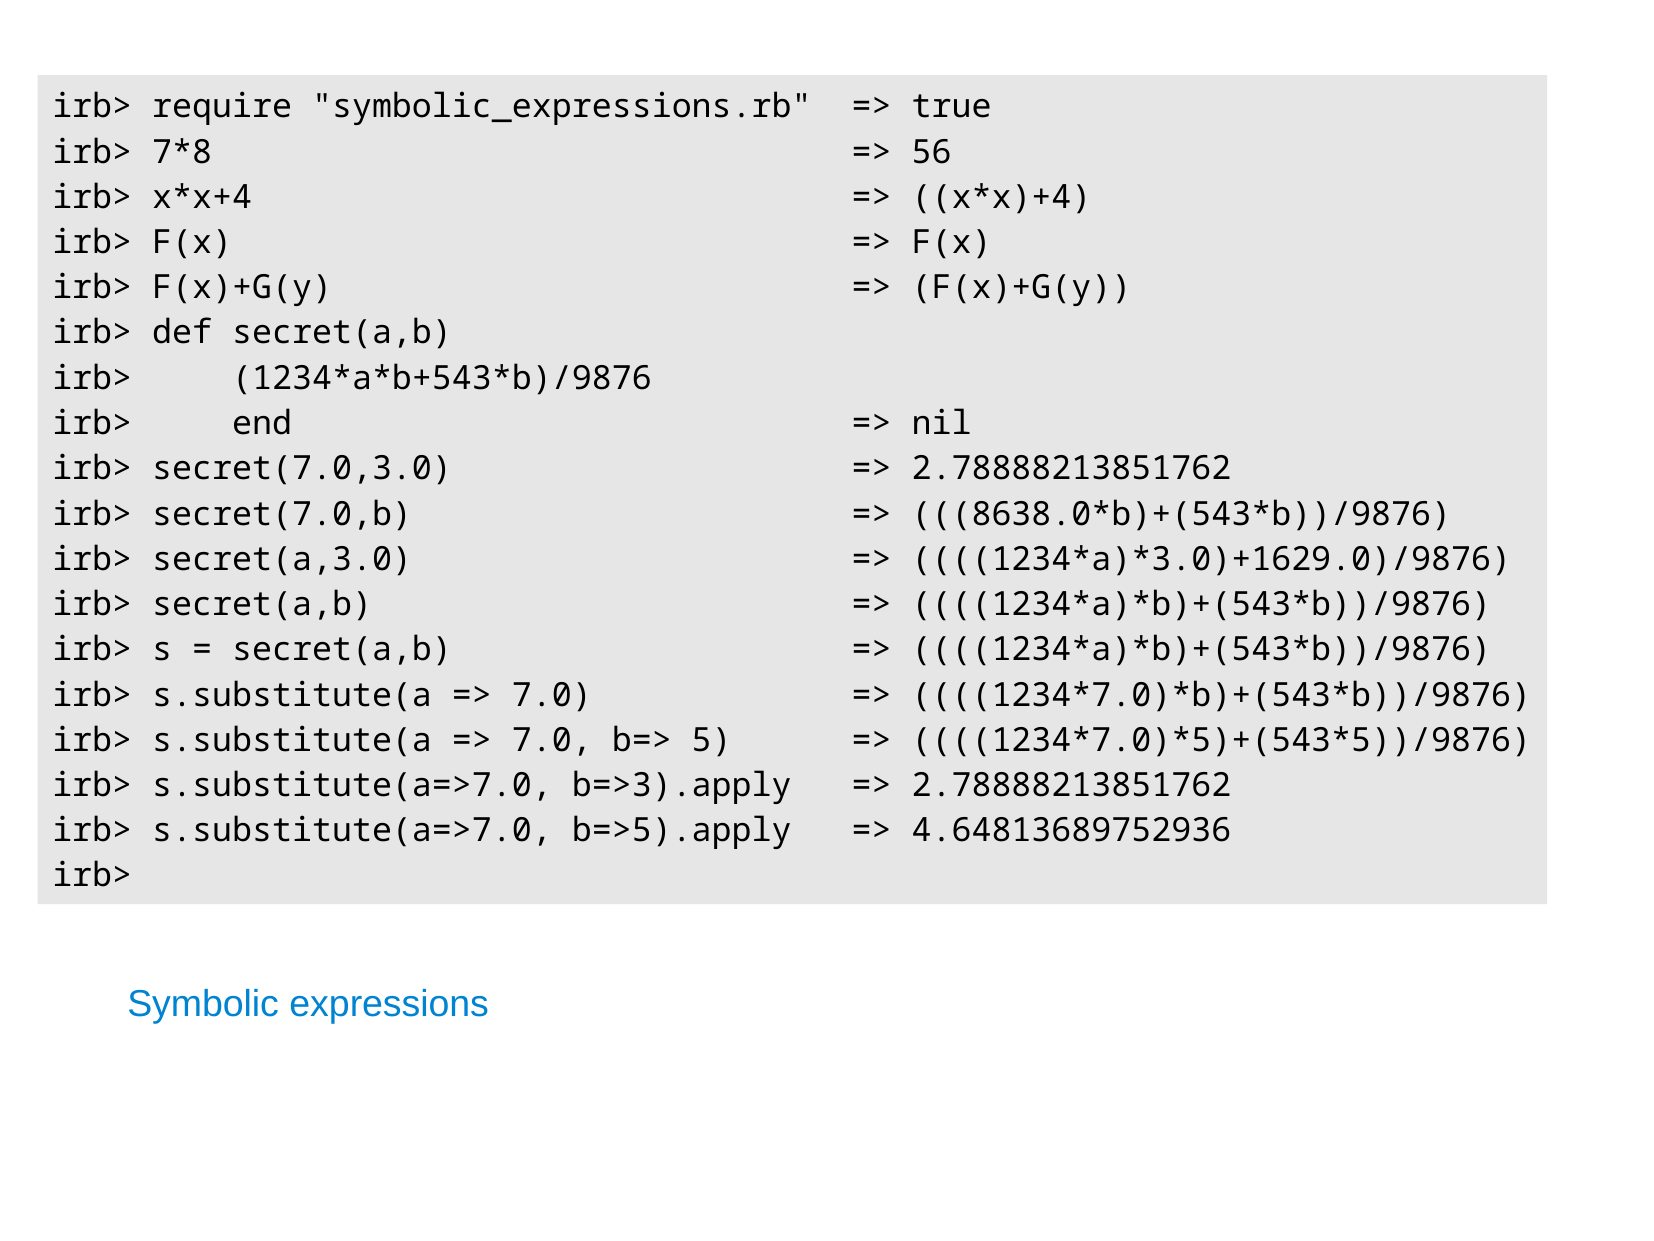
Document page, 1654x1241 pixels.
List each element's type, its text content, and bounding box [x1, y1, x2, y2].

text_box Symbolic expressions [112, 975, 505, 1028]
text_box irb> require "symbolic_expressions.rb" => true irb> 7*8 => 56 irb> x*x+4 => ((x*x)+4) irb> F(x) => F(x) irb> F(x)+G(y) => (F(x)+G(y)) irb> def secret(a,b) irb> (1234*a*b+543*b)/9876 irb> end => nil irb> secret(7.0,3.0) => 2.78888213851762 irb> secret(7.0,b) => (((8638.0*b)+(543*b))/9876) irb> secret(a,3.0) => ((((1234*a)*3.0)+1629.0)/9876) irb> secret(a,b) => ((((1234*a)*b)+(543*b))/9876) irb> s = secret(a,b) => ((((1234*a)*b)+(543*b))/9876) irb> s.substitute(a => 7.0) => ((((1234*7.0)*b)+(543*b))/9876) irb> s.substitute(a => 7.0, b=> 5) => ((((1234*7.0)*5)+(543*5))/9876) irb> s.substitute(a=>7.0, b=>3).apply => 2.78888213851762 irb> s.substitute(a=>7.0, b=>5).apply => 4.64813689752936 irb> [251, 75, 1333, 892]
